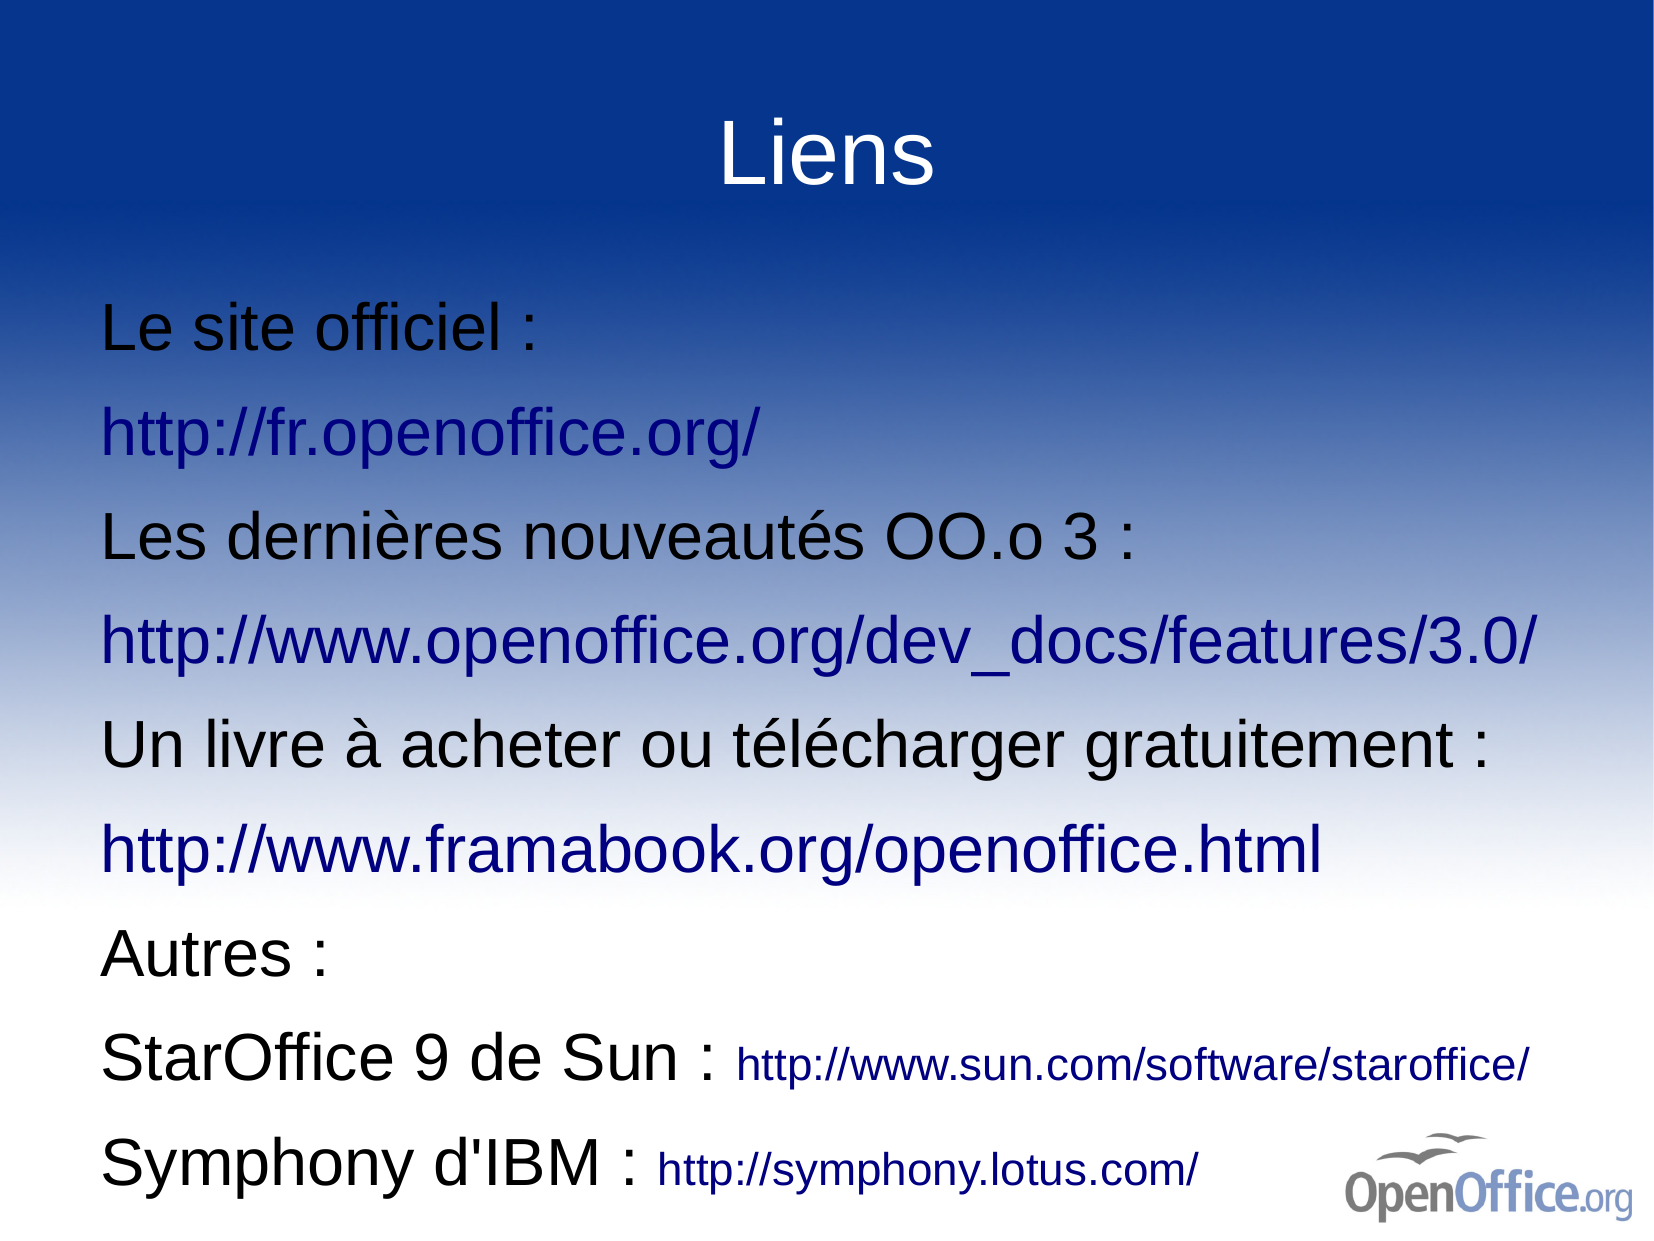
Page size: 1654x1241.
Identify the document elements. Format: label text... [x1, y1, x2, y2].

title Liens [82, 49, 1571, 257]
picture [0, 0, 1654, 1241]
list Le site officiel : http://fr.openoffice.org/ Les dernières nouveautés OO.o 3 : http://www.openoffice.org/dev_docs/features/3.0/ Un livre à acheter ou télécharger gratuitement : http://www.framabook.org/openoffice.html Autres : StarOffice 9 de Sun : http://www.sun.com/software/staroffice/ Symphony d'IBM : http://symphony.lotus.com/ [82, 290, 1571, 1200]
